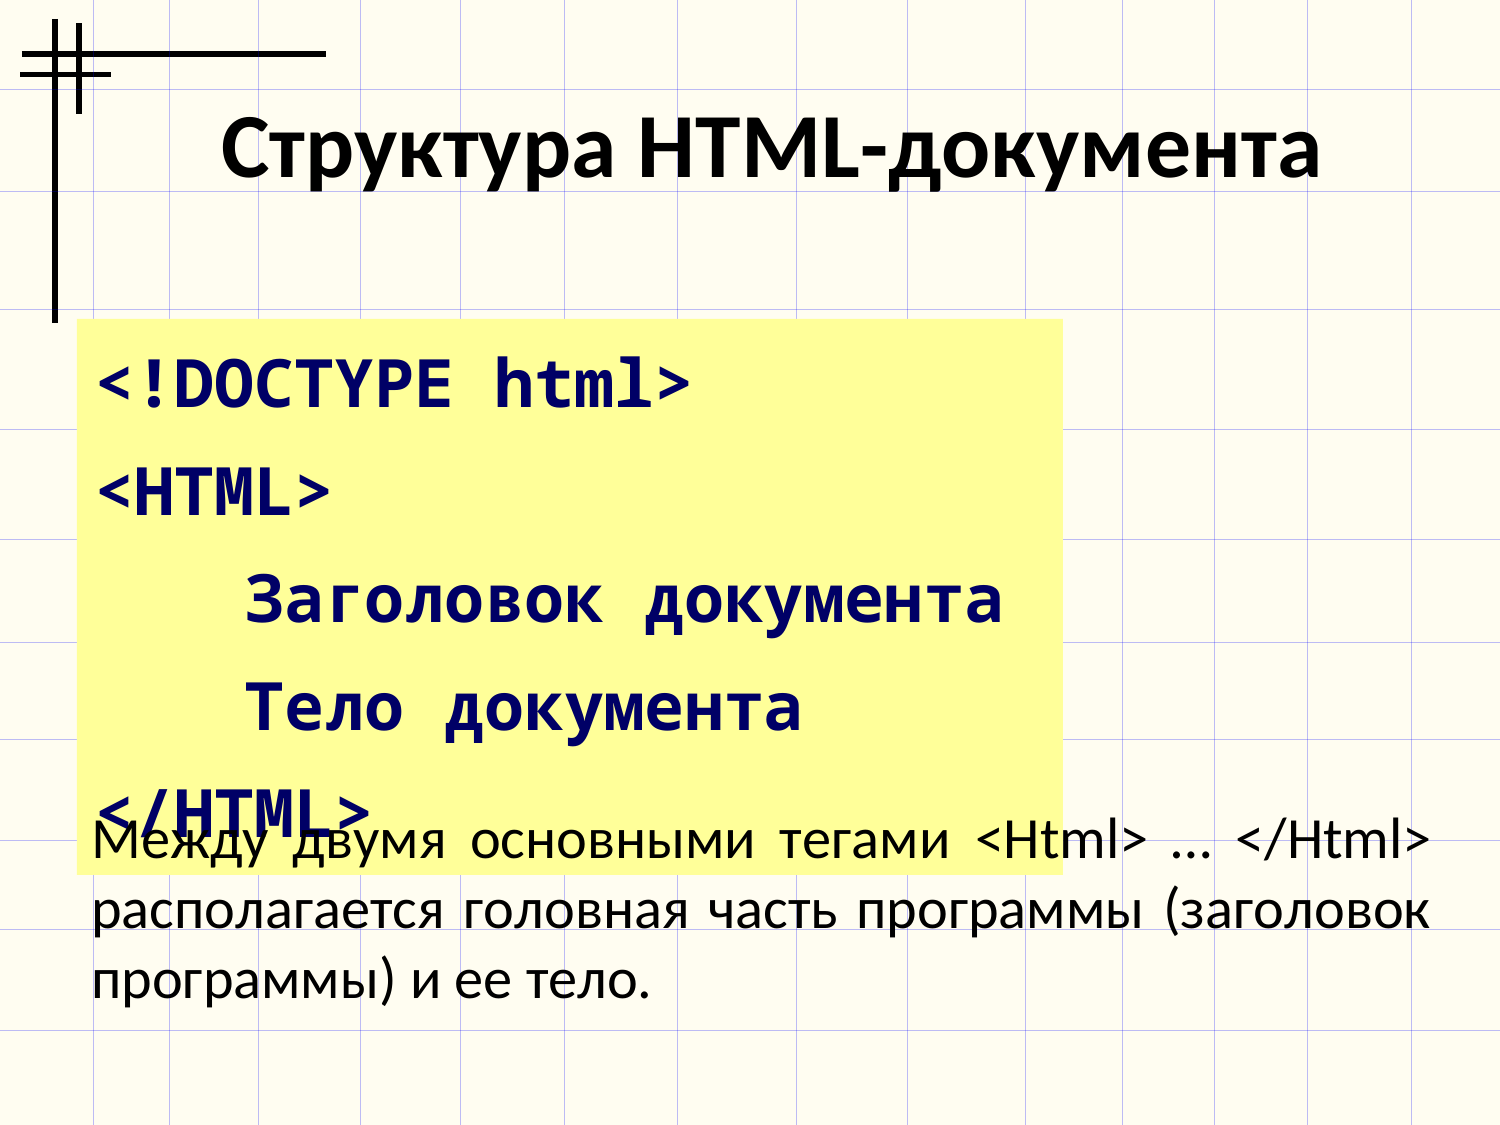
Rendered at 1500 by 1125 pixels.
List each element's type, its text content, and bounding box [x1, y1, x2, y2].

title Структура HTML-документа [75, 75, 1426, 207]
text_box Между двумя основными тегами <Html> … </Html> располагается головная часть программы (заголовок программы) и ее тело. [76, 792, 1447, 1019]
list <!DOCTYPE html> <HTML> Заголовок документа Тело документа </HTML> [76, 318, 1063, 754]
